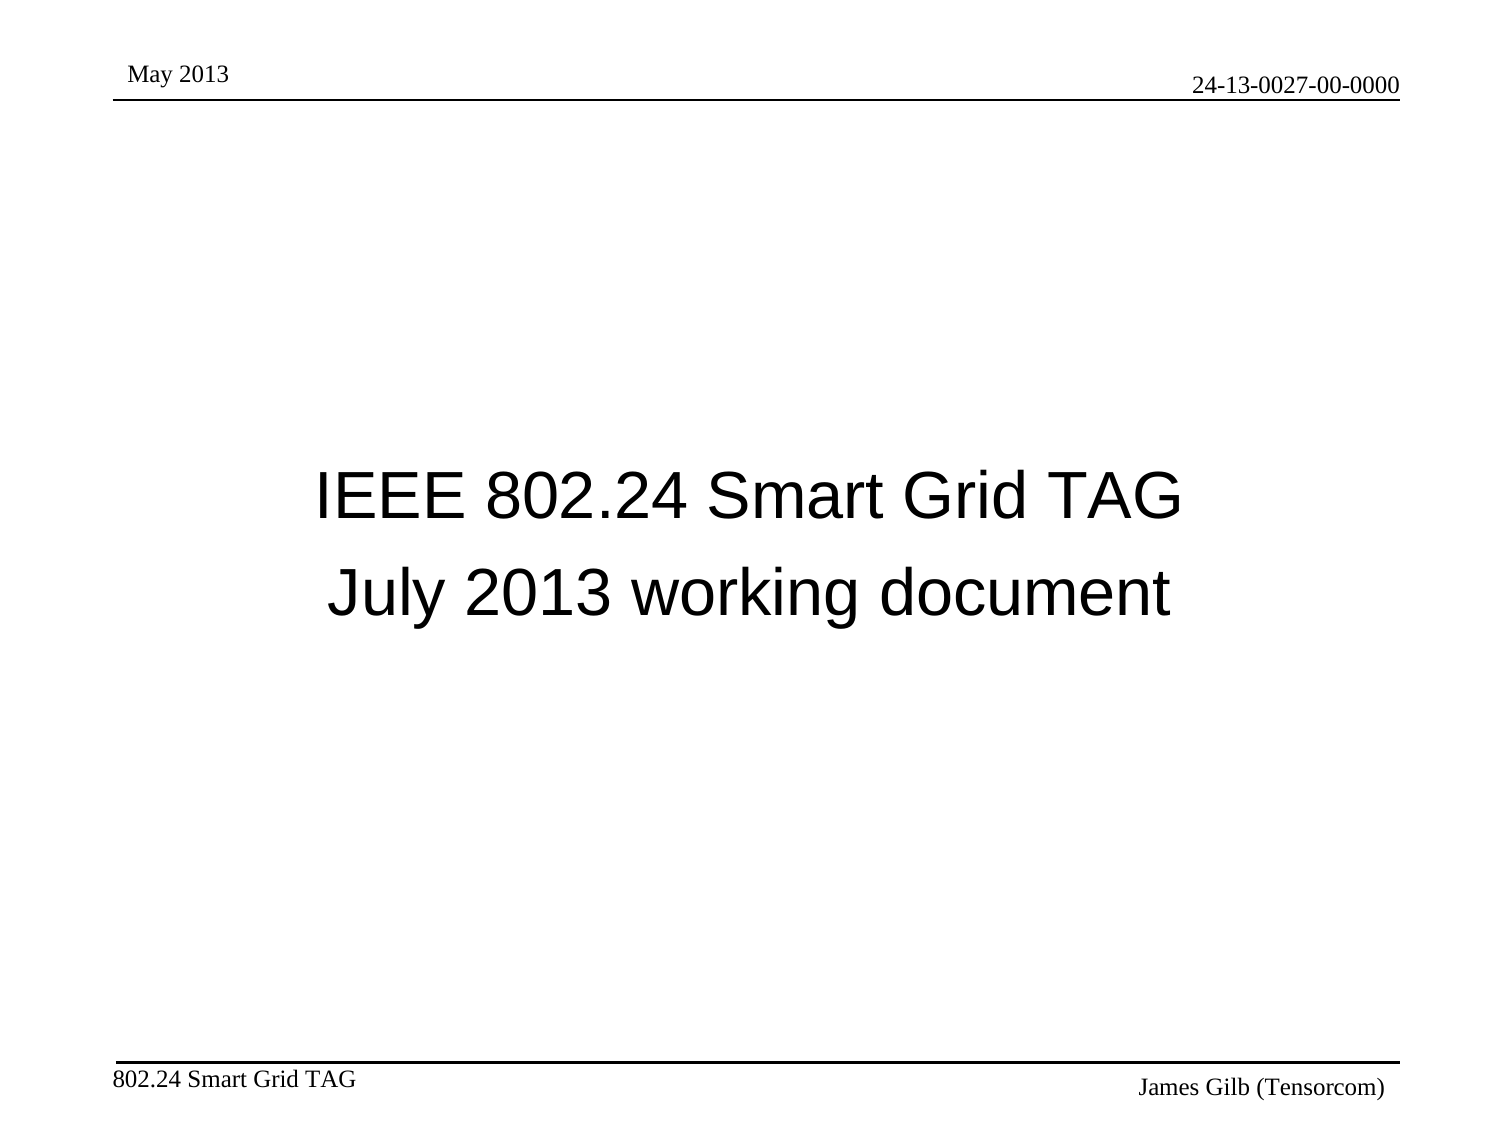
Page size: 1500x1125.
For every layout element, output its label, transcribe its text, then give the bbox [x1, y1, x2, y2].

subtitle IEEE 802.24 Smart Grid TAG July 2013 working document [112, 112, 1388, 968]
